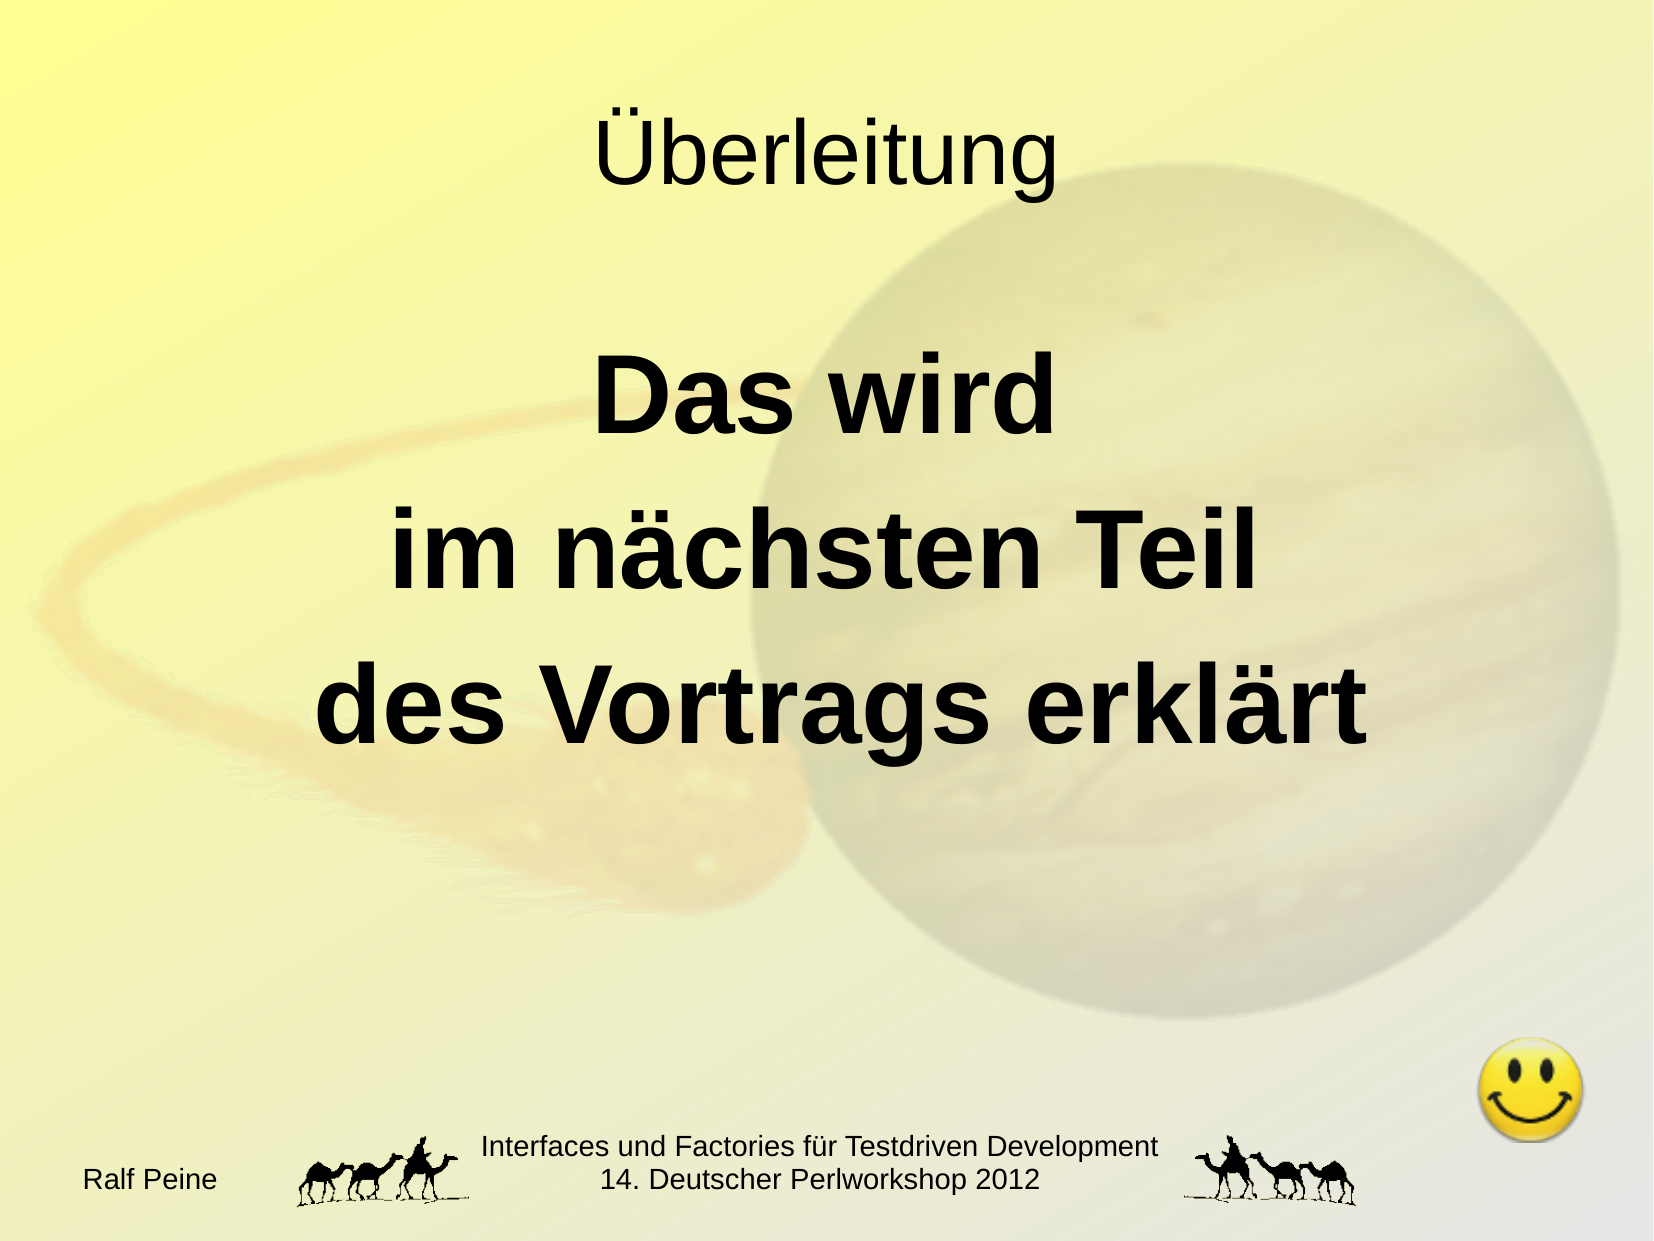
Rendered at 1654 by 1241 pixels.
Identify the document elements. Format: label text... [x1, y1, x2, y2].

list Das wird im nächsten Teil des Vortrags erklärt [82, 331, 1569, 951]
title Überleitung [82, 49, 1571, 257]
picture [291, 1134, 469, 1214]
picture [1184, 1133, 1362, 1213]
picture [3, 138, 1654, 1143]
